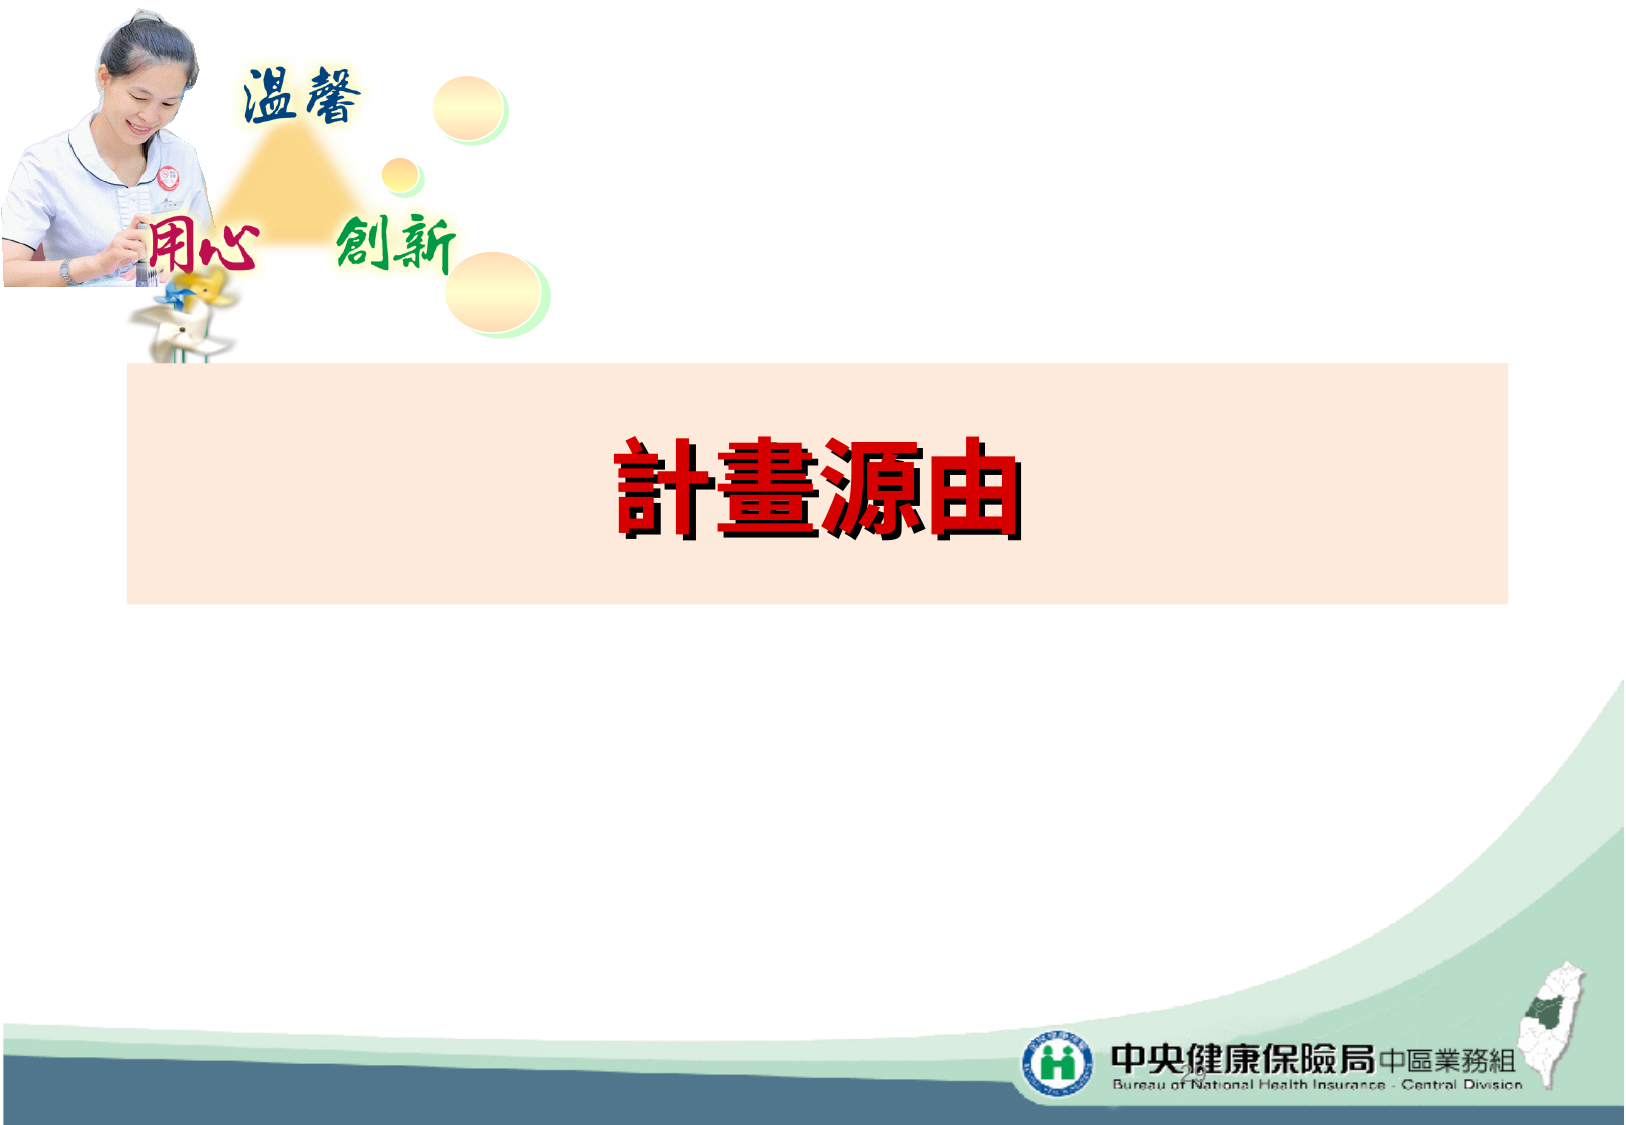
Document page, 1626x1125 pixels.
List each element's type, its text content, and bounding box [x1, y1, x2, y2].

text_box [1164, 1042, 1544, 1103]
title 計畫源由 [126, 363, 1509, 605]
